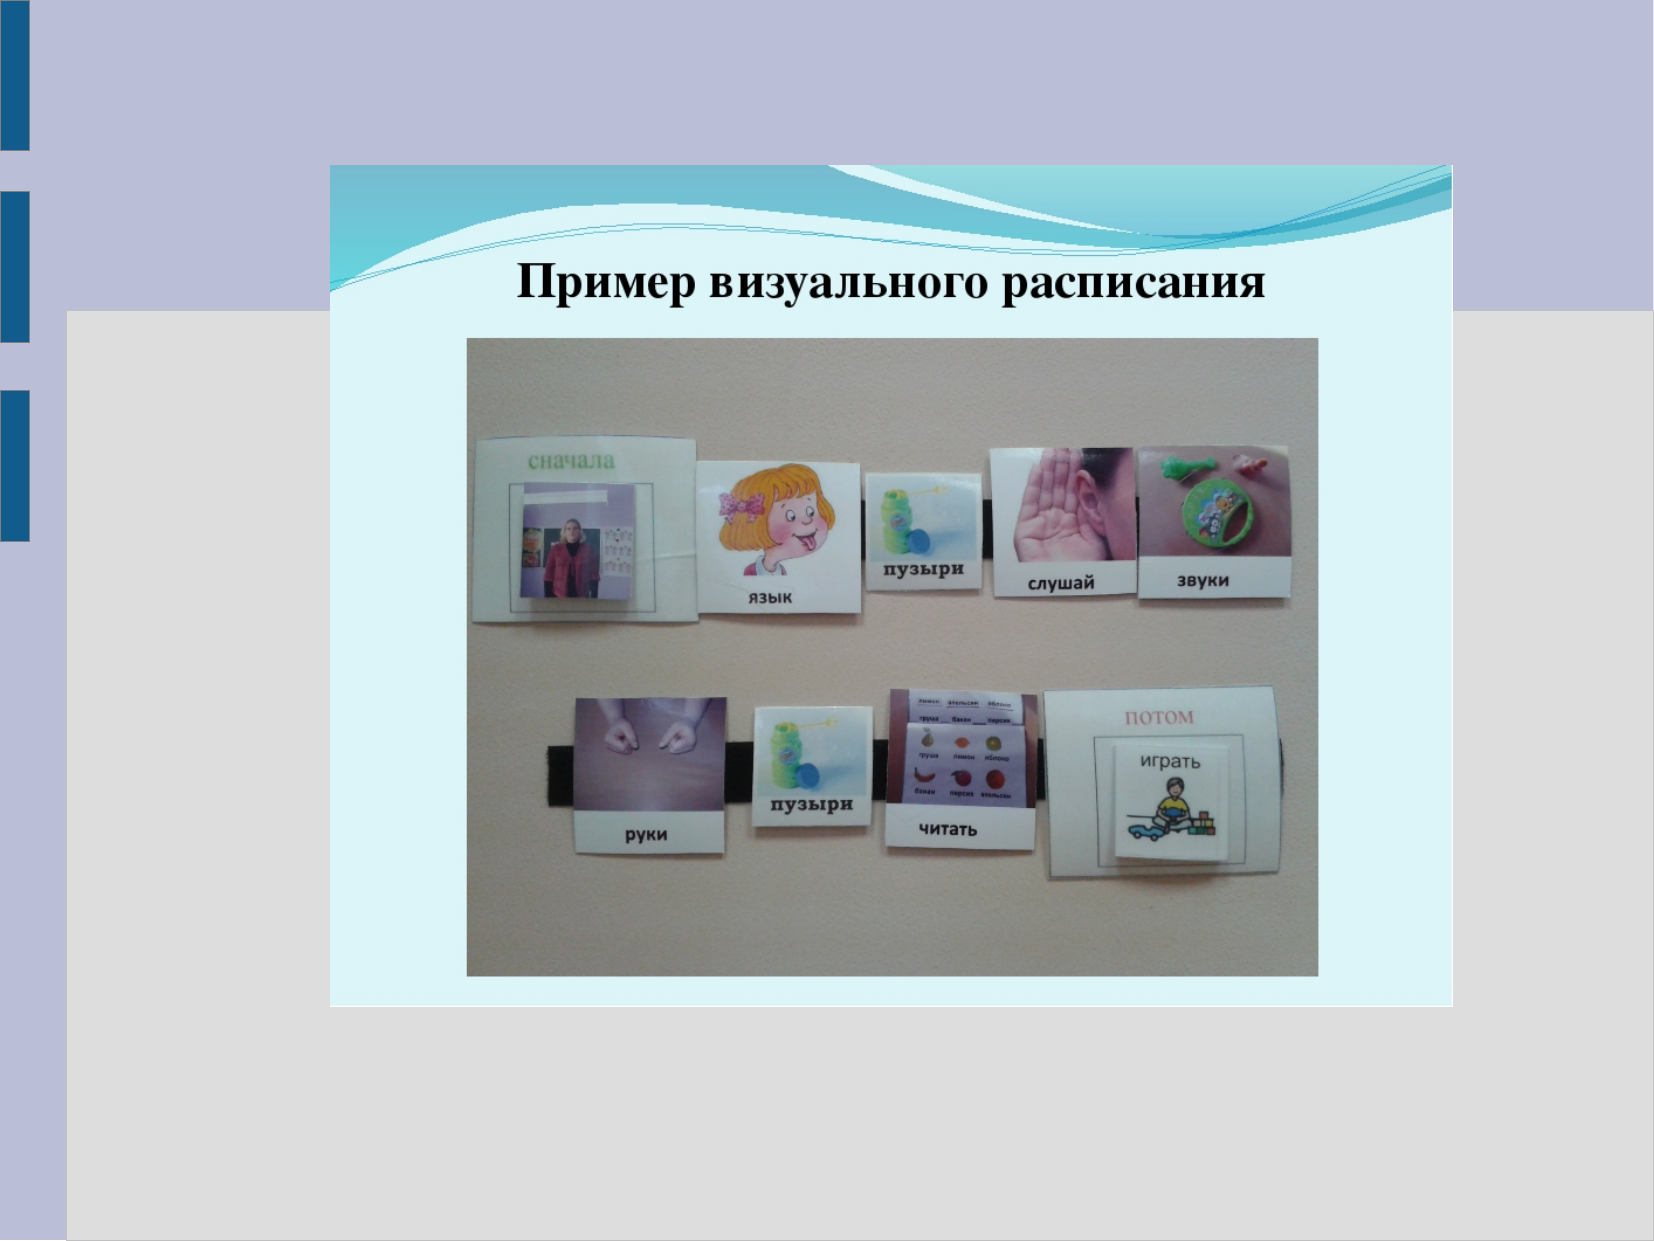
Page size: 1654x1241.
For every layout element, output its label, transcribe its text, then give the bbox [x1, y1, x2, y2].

title Визуальное расписание [121, 91, 1534, 299]
picture [330, 165, 1453, 1007]
